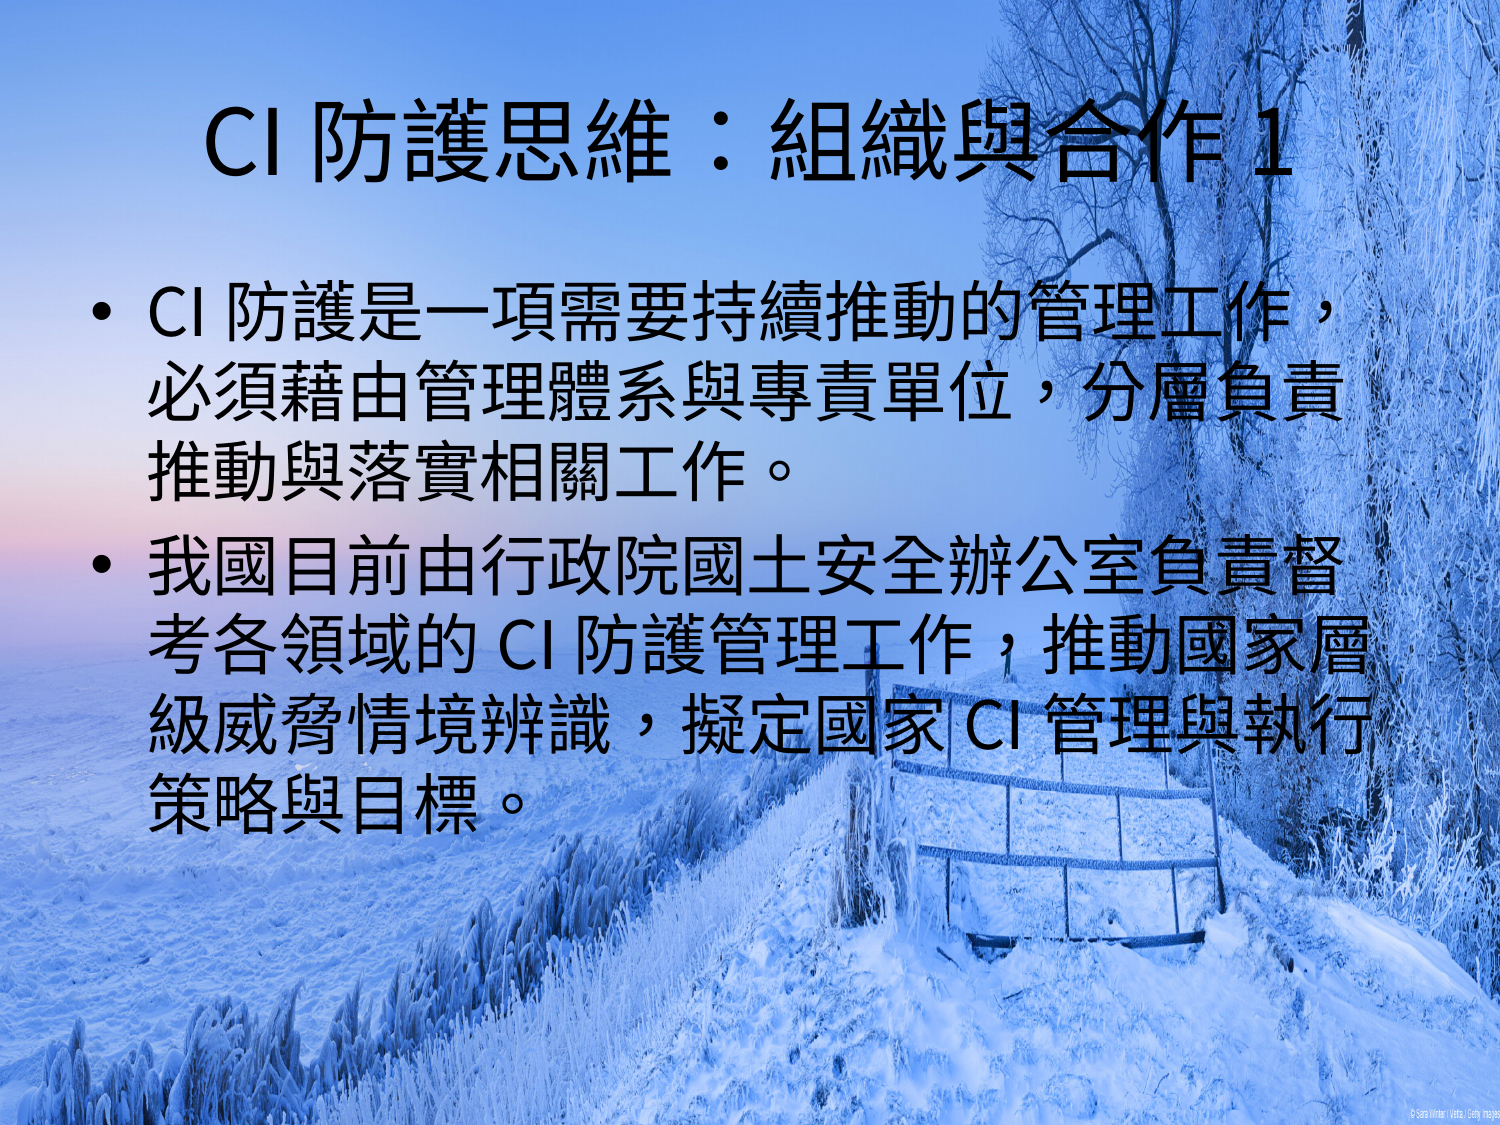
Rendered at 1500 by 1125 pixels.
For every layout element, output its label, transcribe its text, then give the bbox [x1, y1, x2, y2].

title CI防護思維：組織與合作1 [75, 45, 1425, 233]
list CI防護是一項需要持續推動的管理工作，必須藉由管理體系與專責單位，分層負責推動與落實相關工作。 我國目前由行政院國土安全辦公室負責督考各領域的CI防護管理工作，推動國家層級威脅情境辨識，擬定國家CI管理與執行策略與目標。 [75, 262, 1425, 1005]
picture [0, 0, 1500, 1125]
